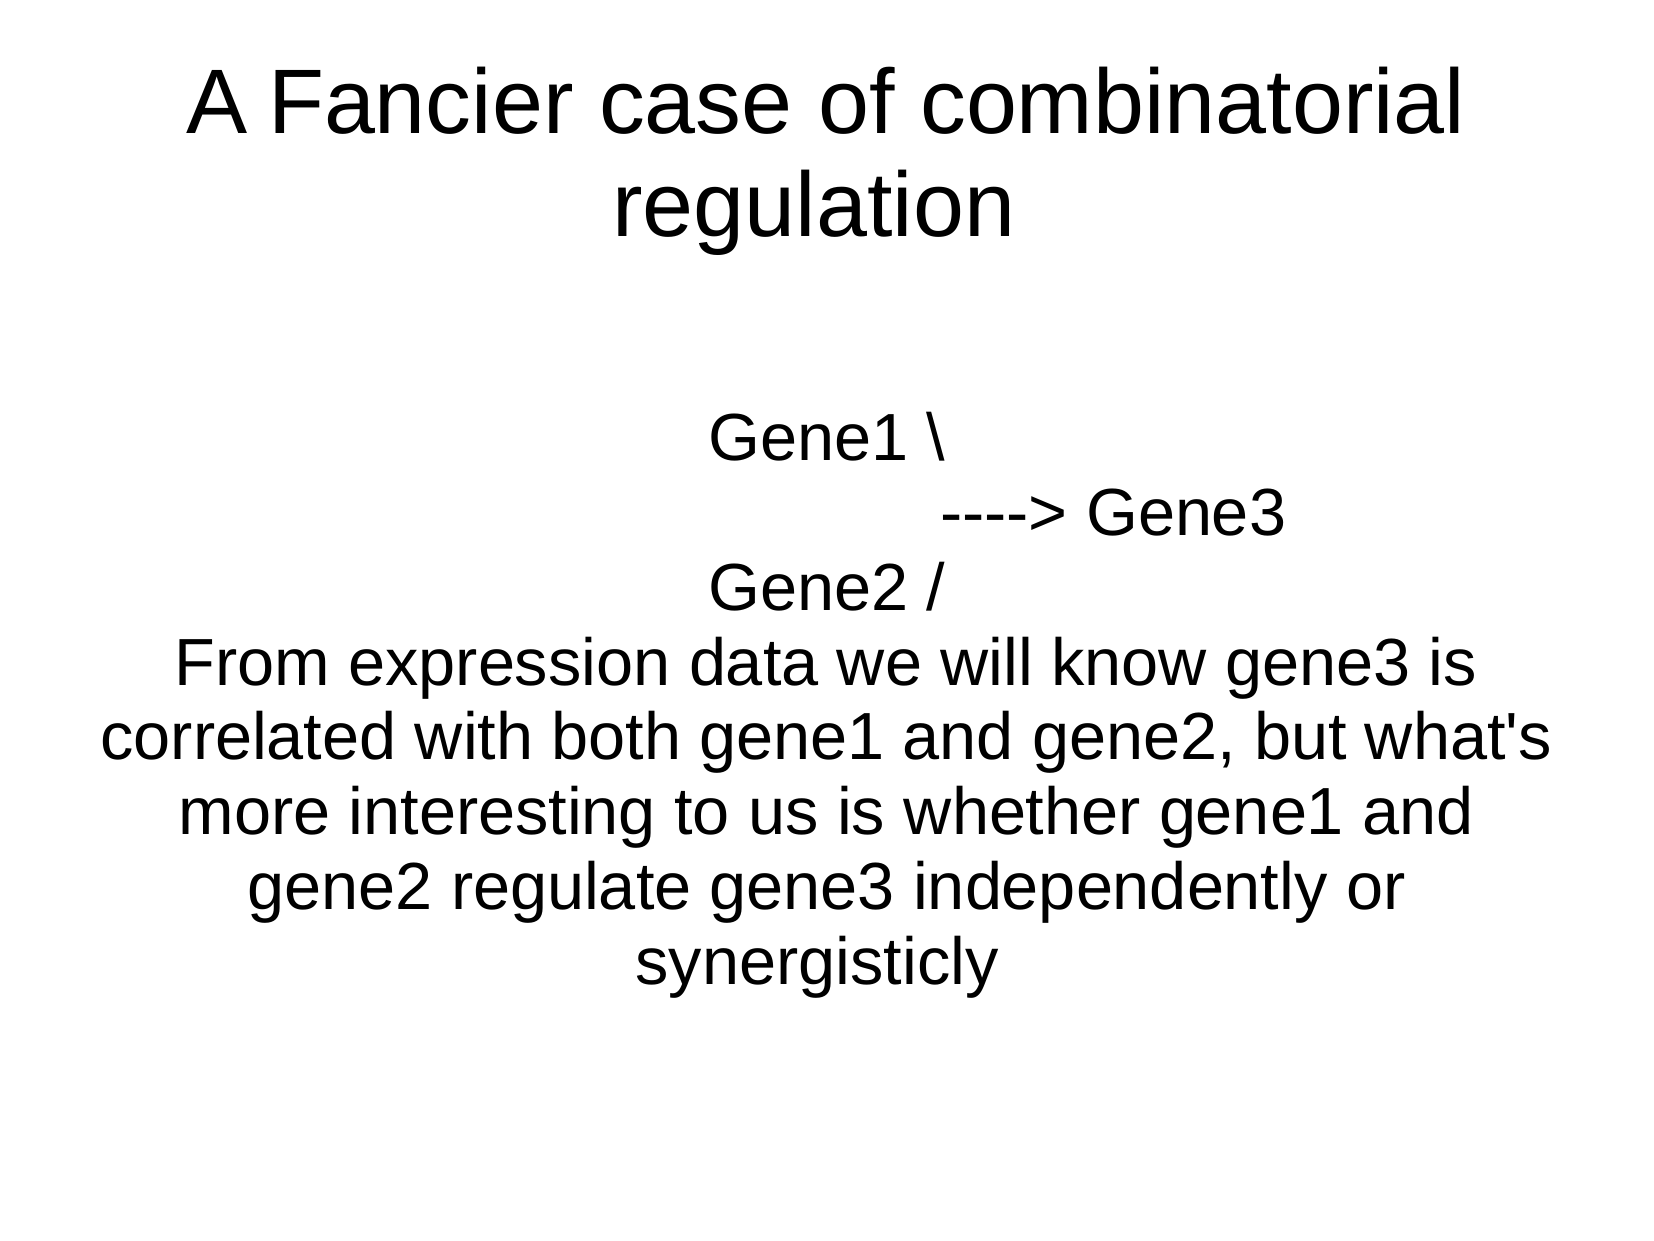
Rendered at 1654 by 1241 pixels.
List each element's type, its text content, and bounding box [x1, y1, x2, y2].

subtitle Gene1 \ ----> Gene3 Gene2 / From expression data we will know gene3 is correlated with both gene1 and gene2, but what's more interesting to us is whether gene1 and gene2 regulate gene3 independently or synergisticly [82, 297, 1571, 1102]
title A Fancier case of combinatorial regulation [82, 39, 1571, 267]
